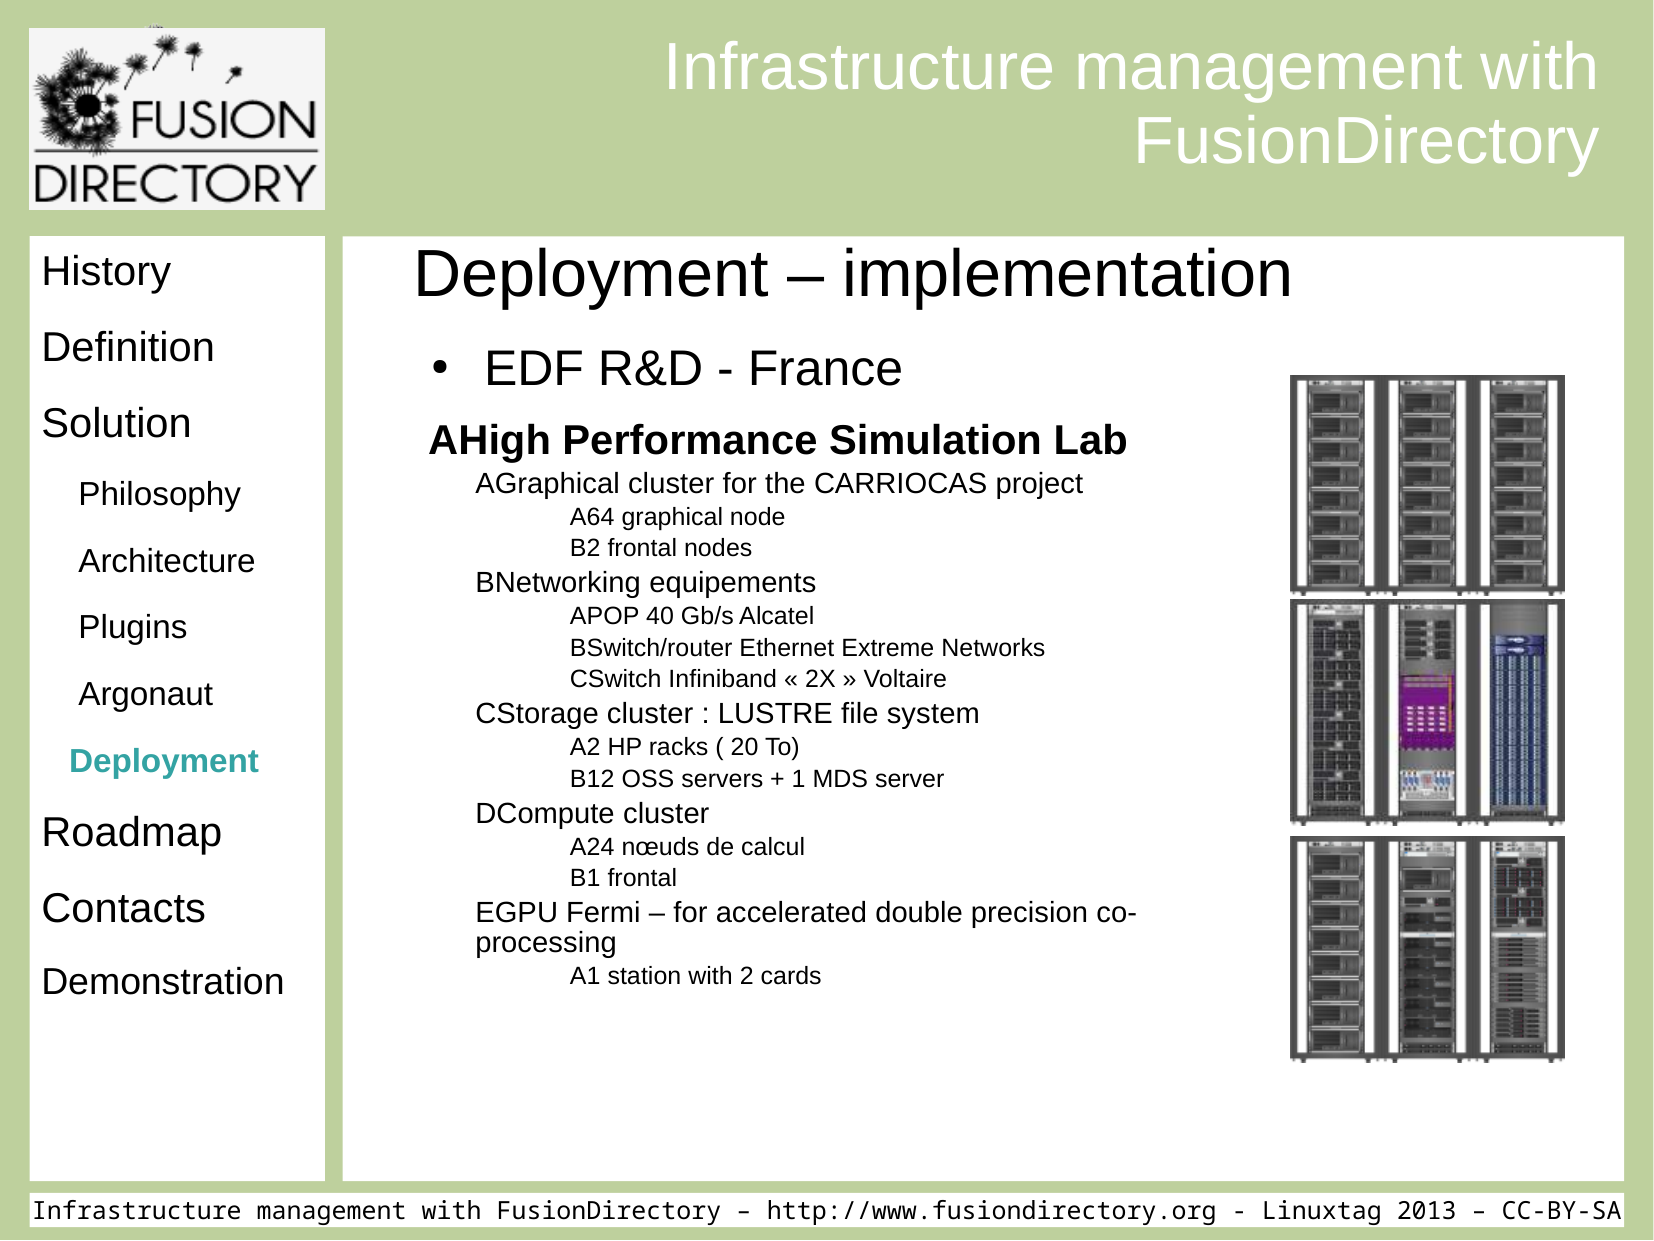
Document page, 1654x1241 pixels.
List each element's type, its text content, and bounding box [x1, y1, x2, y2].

picture [1290, 836, 1565, 1063]
list Deployment – implementation EDF R&D - France [342, 236, 1625, 1182]
title Infrastructure management with FusionDirectory [277, 0, 1601, 208]
picture [29, 17, 325, 210]
list History Definition Solution Philosophy Architecture Plugins Argonaut Deployment Roadmap Contacts Demonstration [29, 236, 325, 1182]
text_box High Performance Simulation Lab Graphical cluster for the CARRIOCAS project 64 graphical node 2 frontal nodes Networking equipements POP 40 Gb/s Alcatel Switch/router Ethernet Extreme Networks Switch Infiniband « 2X » Voltaire Storage cluster : LUSTRE file system 2 HP racks ( 20 To) 12 OSS servers + 1 MDS server Compute cluster 24 nœuds de calcul 1 frontal GPU Fermi – for accelerated double precision co-processing 1 station with 2 cards [413, 413, 1237, 1002]
picture [1290, 599, 1565, 826]
picture [1290, 375, 1565, 596]
